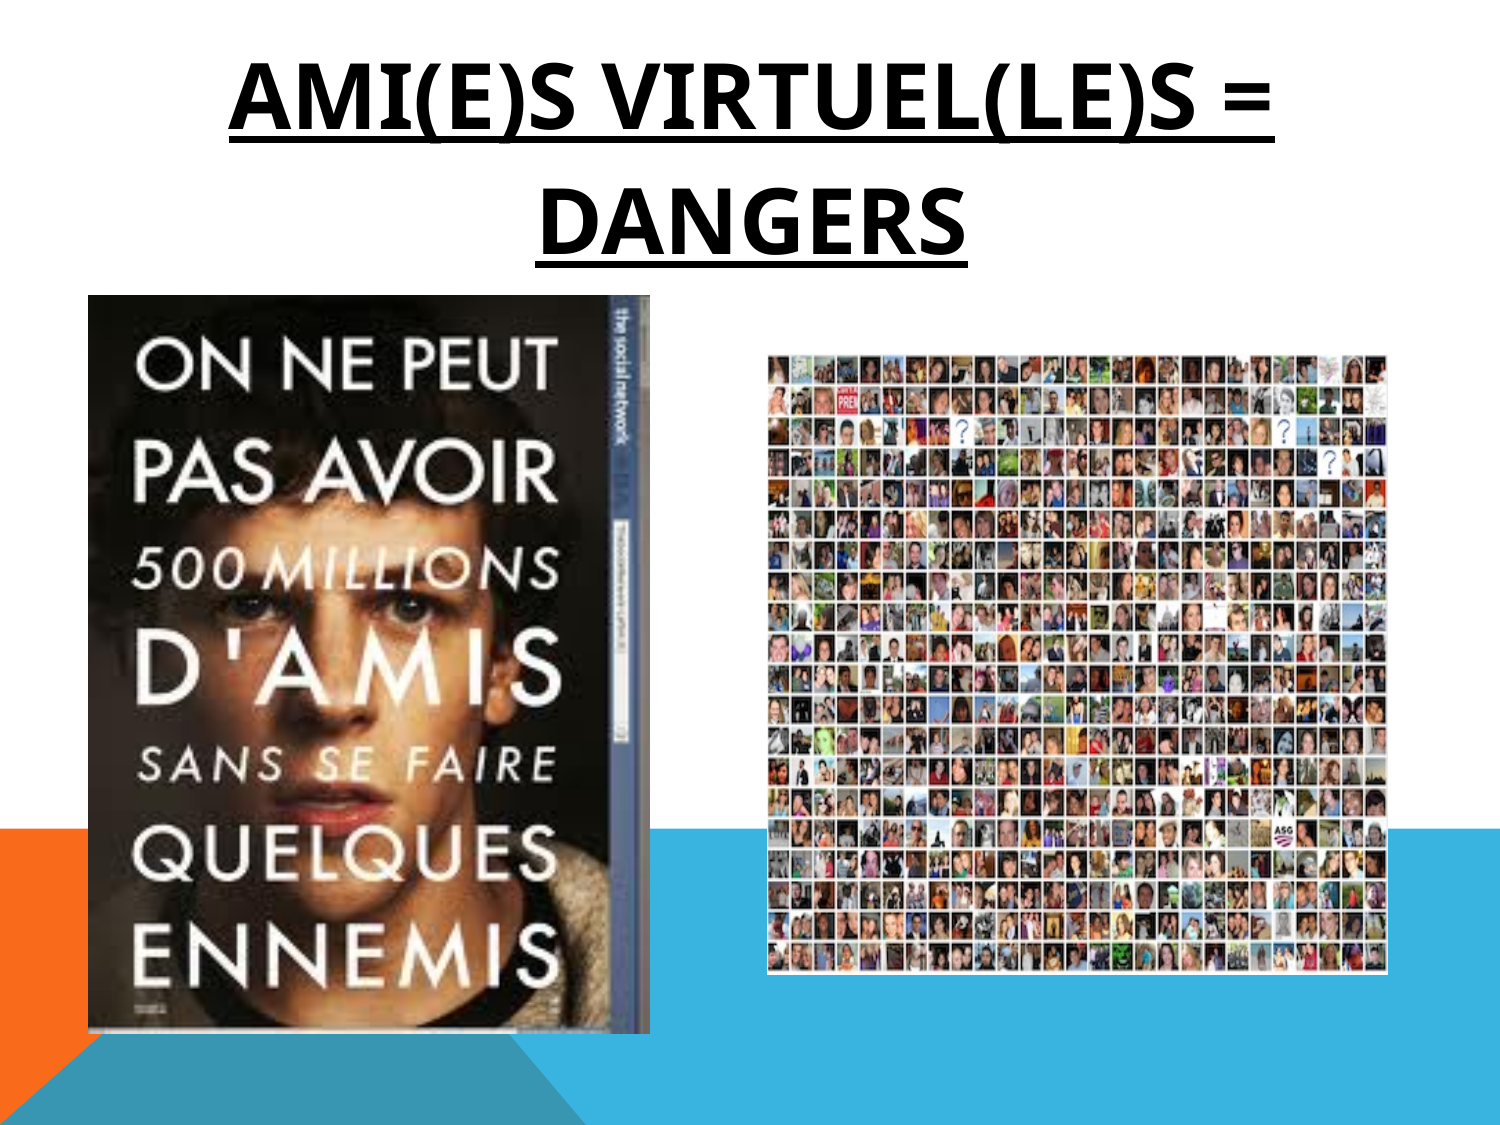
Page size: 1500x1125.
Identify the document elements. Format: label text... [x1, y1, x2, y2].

title AMI(E)S VIRTUEL(LE)S = DANGERS [135, 0, 1369, 269]
picture [767, 354, 1388, 975]
picture [88, 295, 650, 1034]
